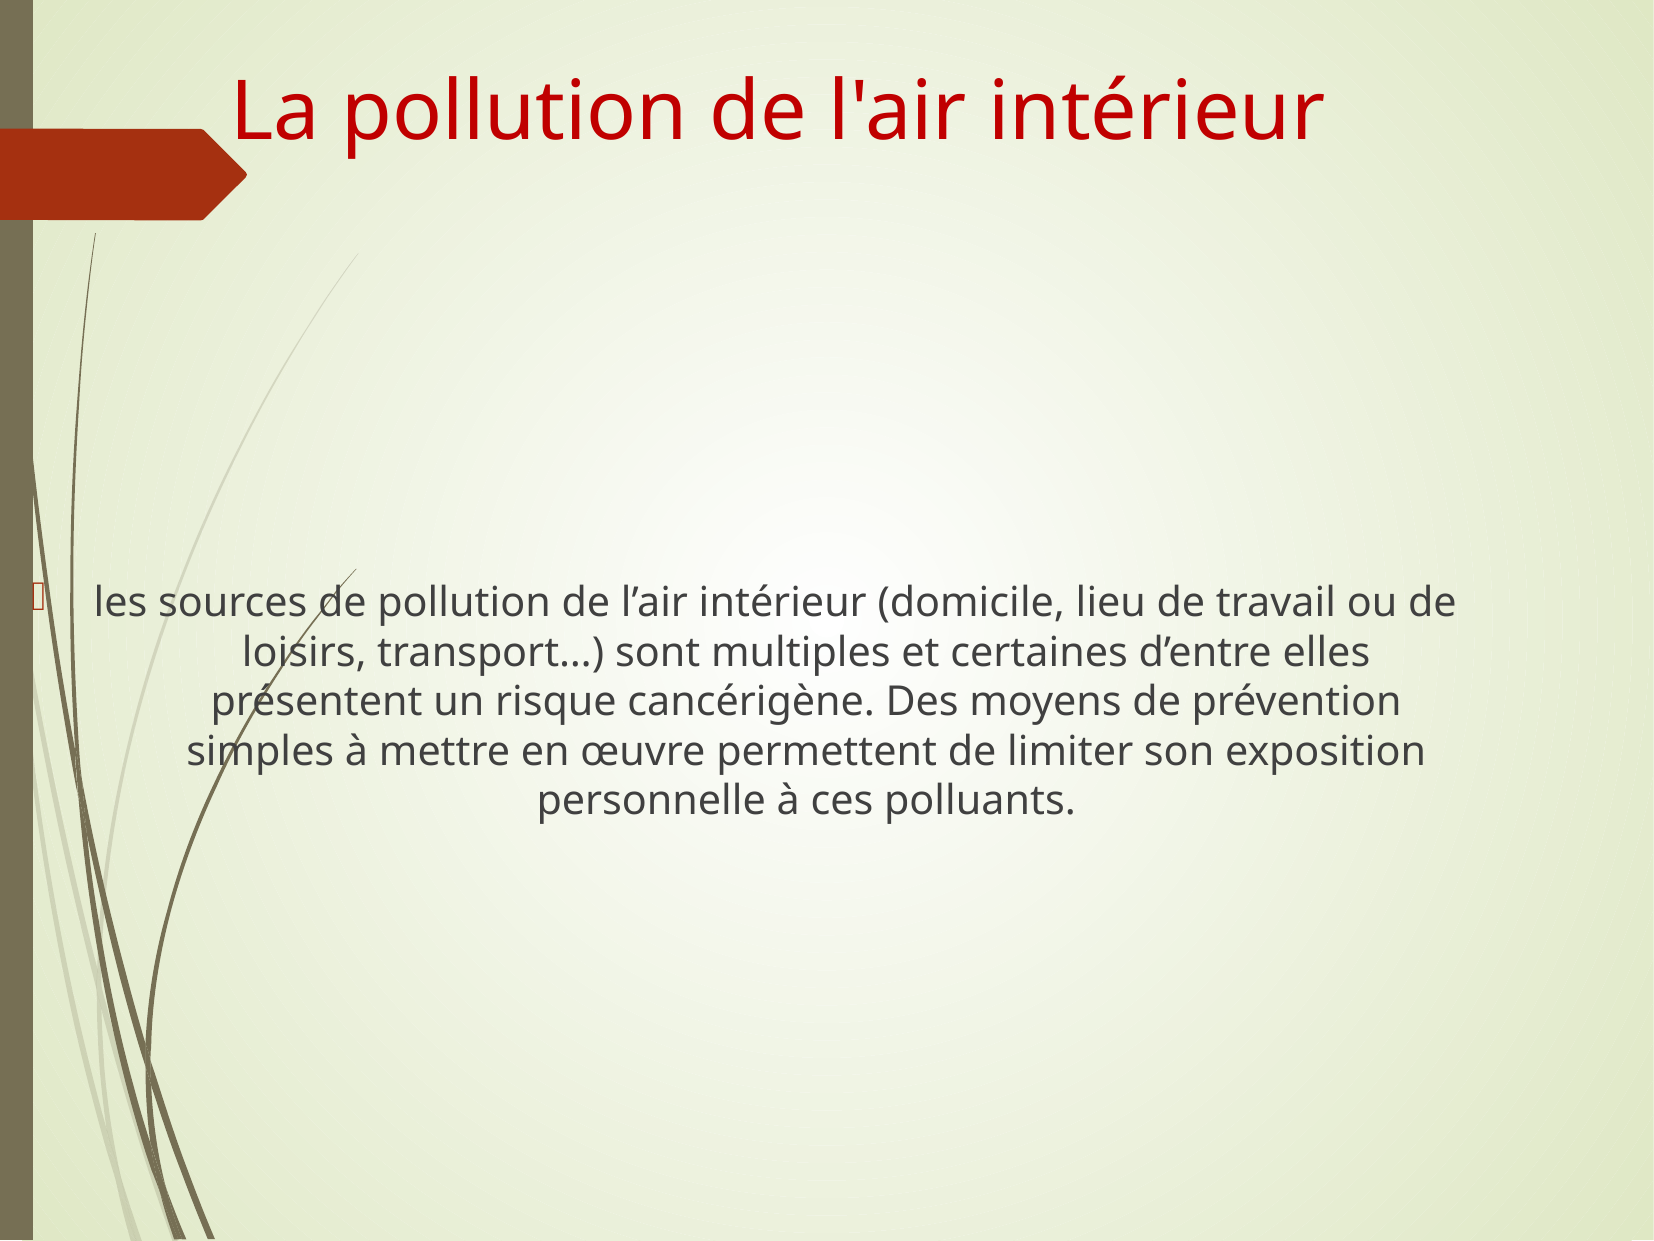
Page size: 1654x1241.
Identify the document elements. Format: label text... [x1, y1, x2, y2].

subtitle les sources de pollution de l’air intérieur (domicile, lieu de travail ou de loisirs, transport…) sont multiples et certaines d’entre elles présentent un risque cancérigène. Des moyens de prévention simples à mettre en œuvre permettent de limiter son exposition personnelle à ces polluants. [0, 290, 1489, 1109]
title La pollution de l'air intérieur [0, 49, 1489, 257]
